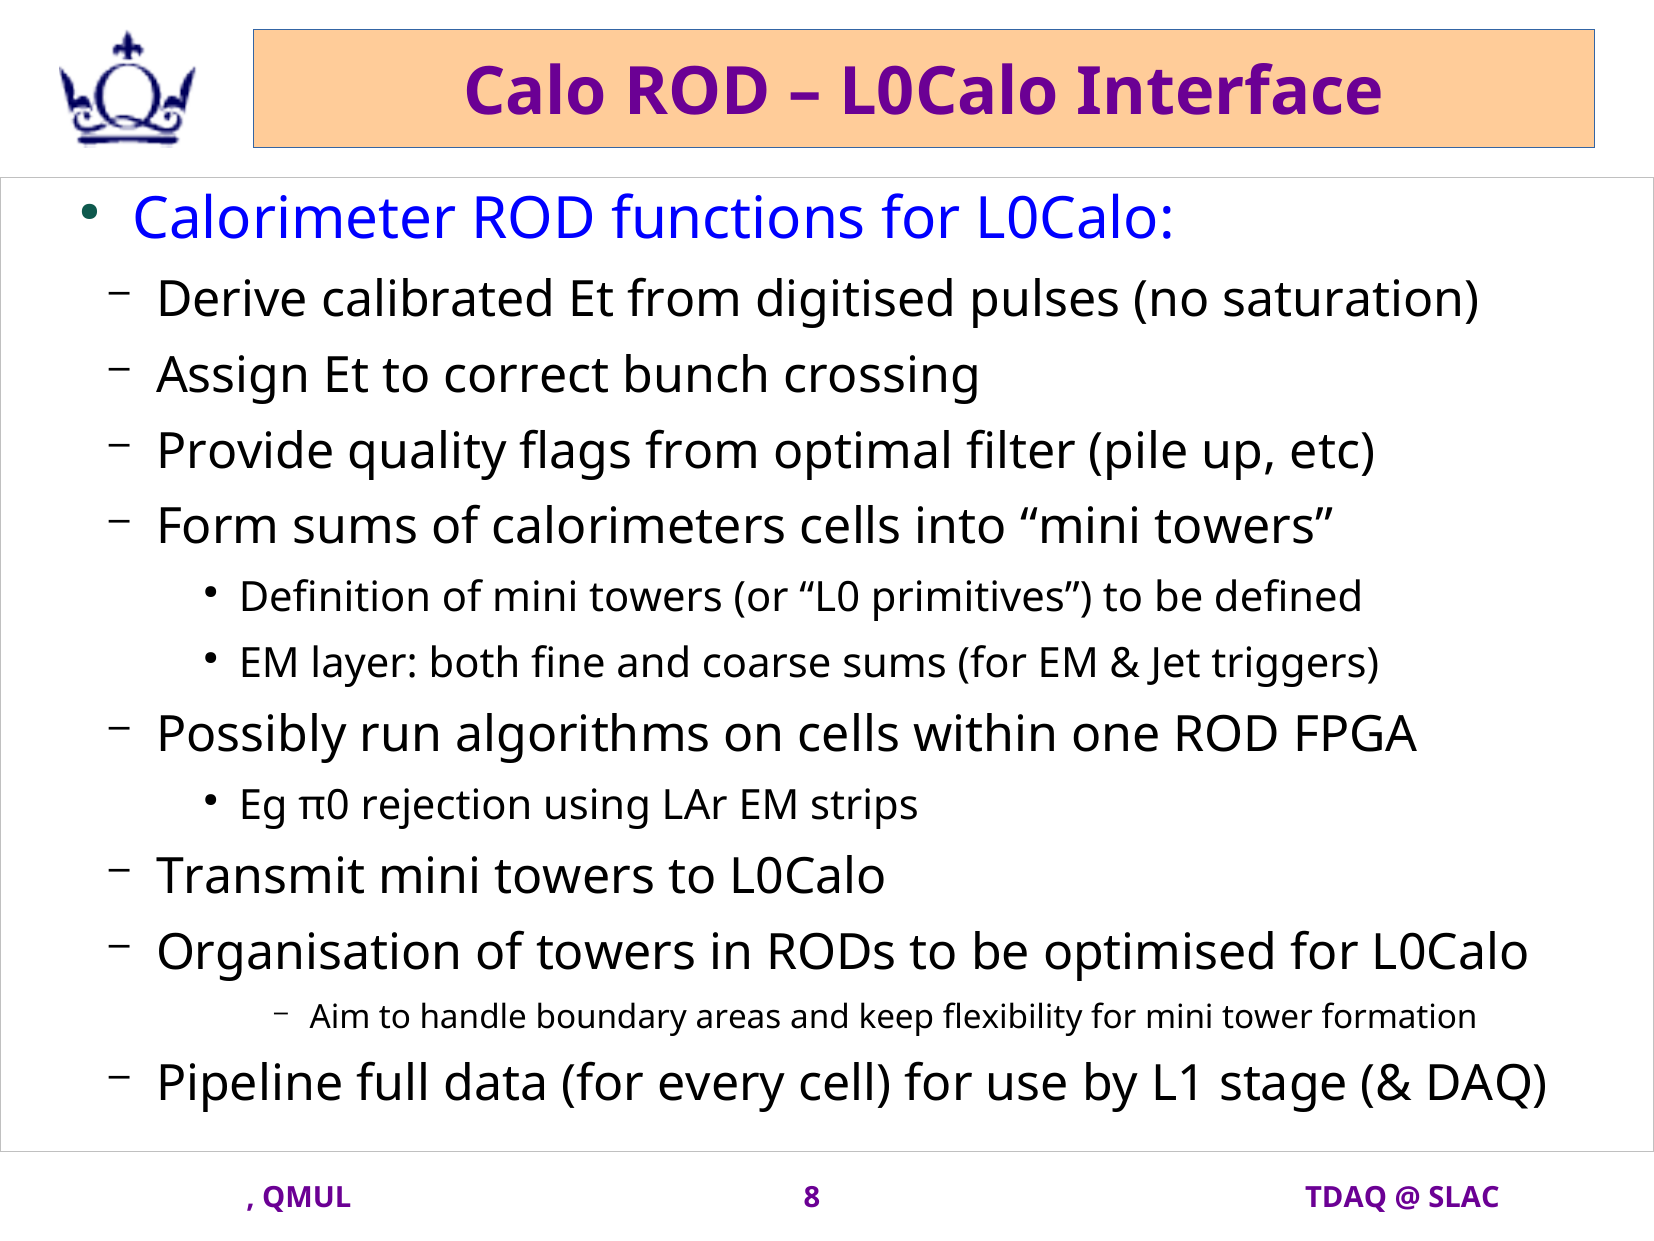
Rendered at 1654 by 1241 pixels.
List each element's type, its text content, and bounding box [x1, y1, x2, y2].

list Calorimeter ROD functions for L0Calo: Derive calibrated Et from digitised pulses (no saturation) Assign Et to correct bunch crossing Provide quality flags from optimal filter (pile up, etc) Form sums of calorimeters cells into “mini towers” Definition of mini towers (or “L0 primitives”) to be defined EM layer: both fine and coarse sums (for EM & Jet triggers) Possibly run algorithms on cells within one ROD FPGA Eg π0 rejection using LAr EM strips Transmit mini towers to L0Calo Organisation of towers in RODs to be optimised for L0Calo Aim to handle boundary areas and keep flexibility for mini tower formation Pipeline full data (for every cell) for use by L1 stage (& DAQ) [61, 181, 1605, 1149]
title Calo ROD – L0Calo Interface [253, 29, 1595, 148]
picture [59, 29, 200, 148]
